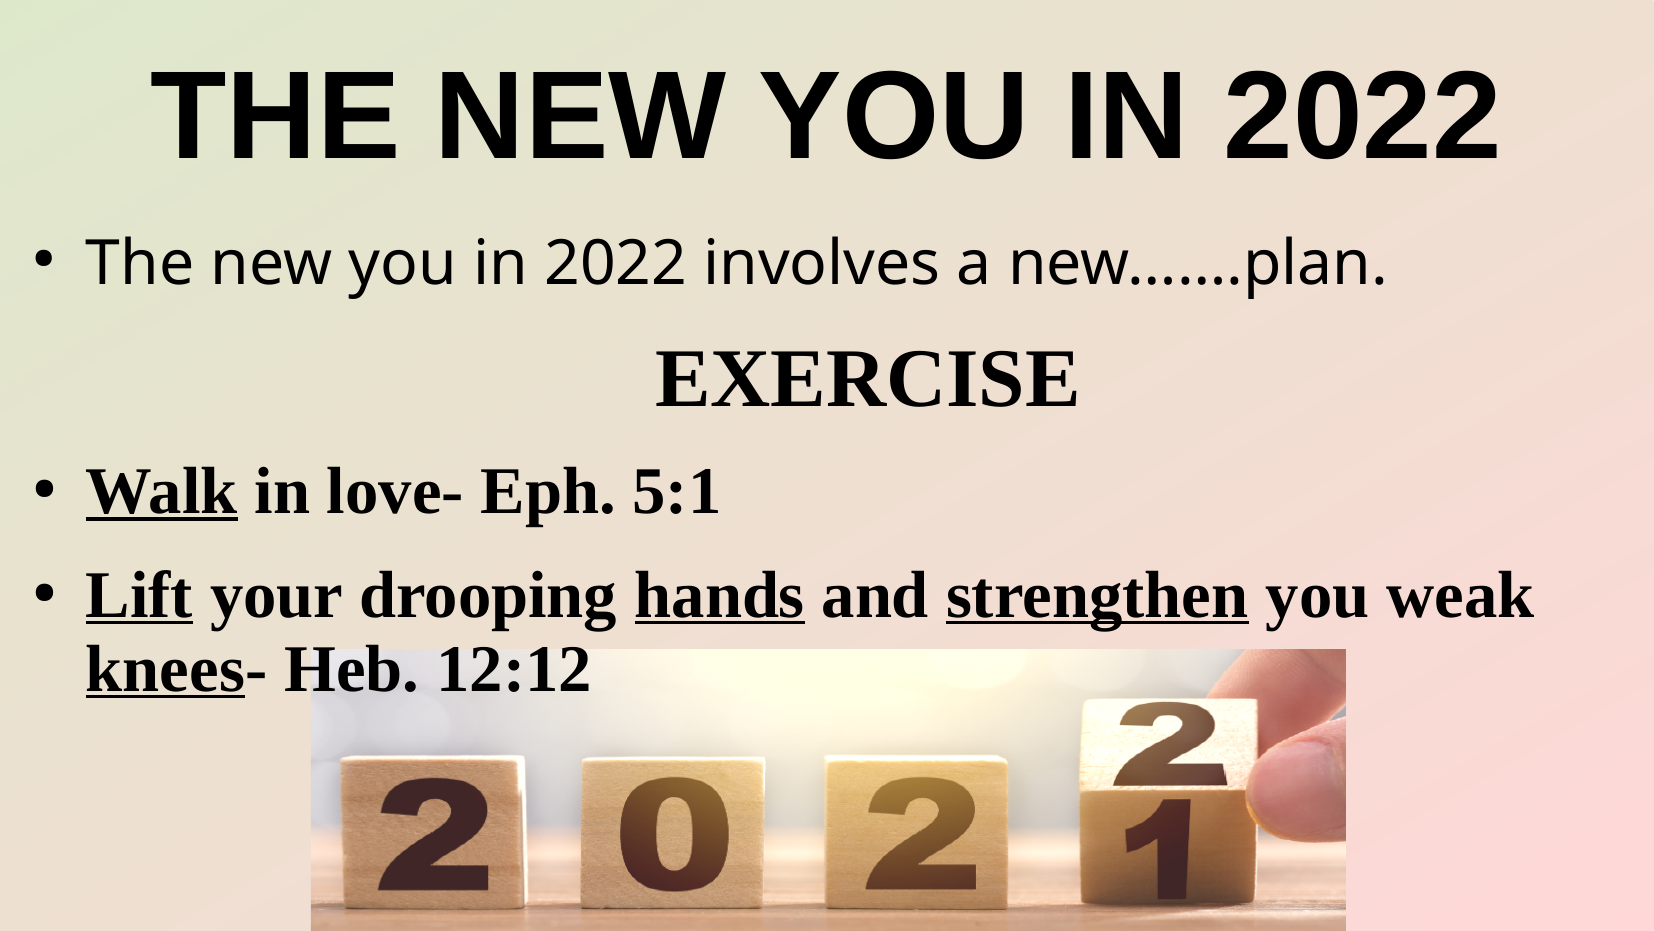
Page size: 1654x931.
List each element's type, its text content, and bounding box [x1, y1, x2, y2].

list The new you in 2022 involves a new…….plan. EXERCISE Walk in love- Eph. 5:1 Lift your drooping hands and strengthen you weak knees- Heb. 12:12 [15, 217, 1651, 758]
picture [310, 758, 1346, 931]
title THE NEW YOU IN 2022 [82, 37, 1571, 193]
